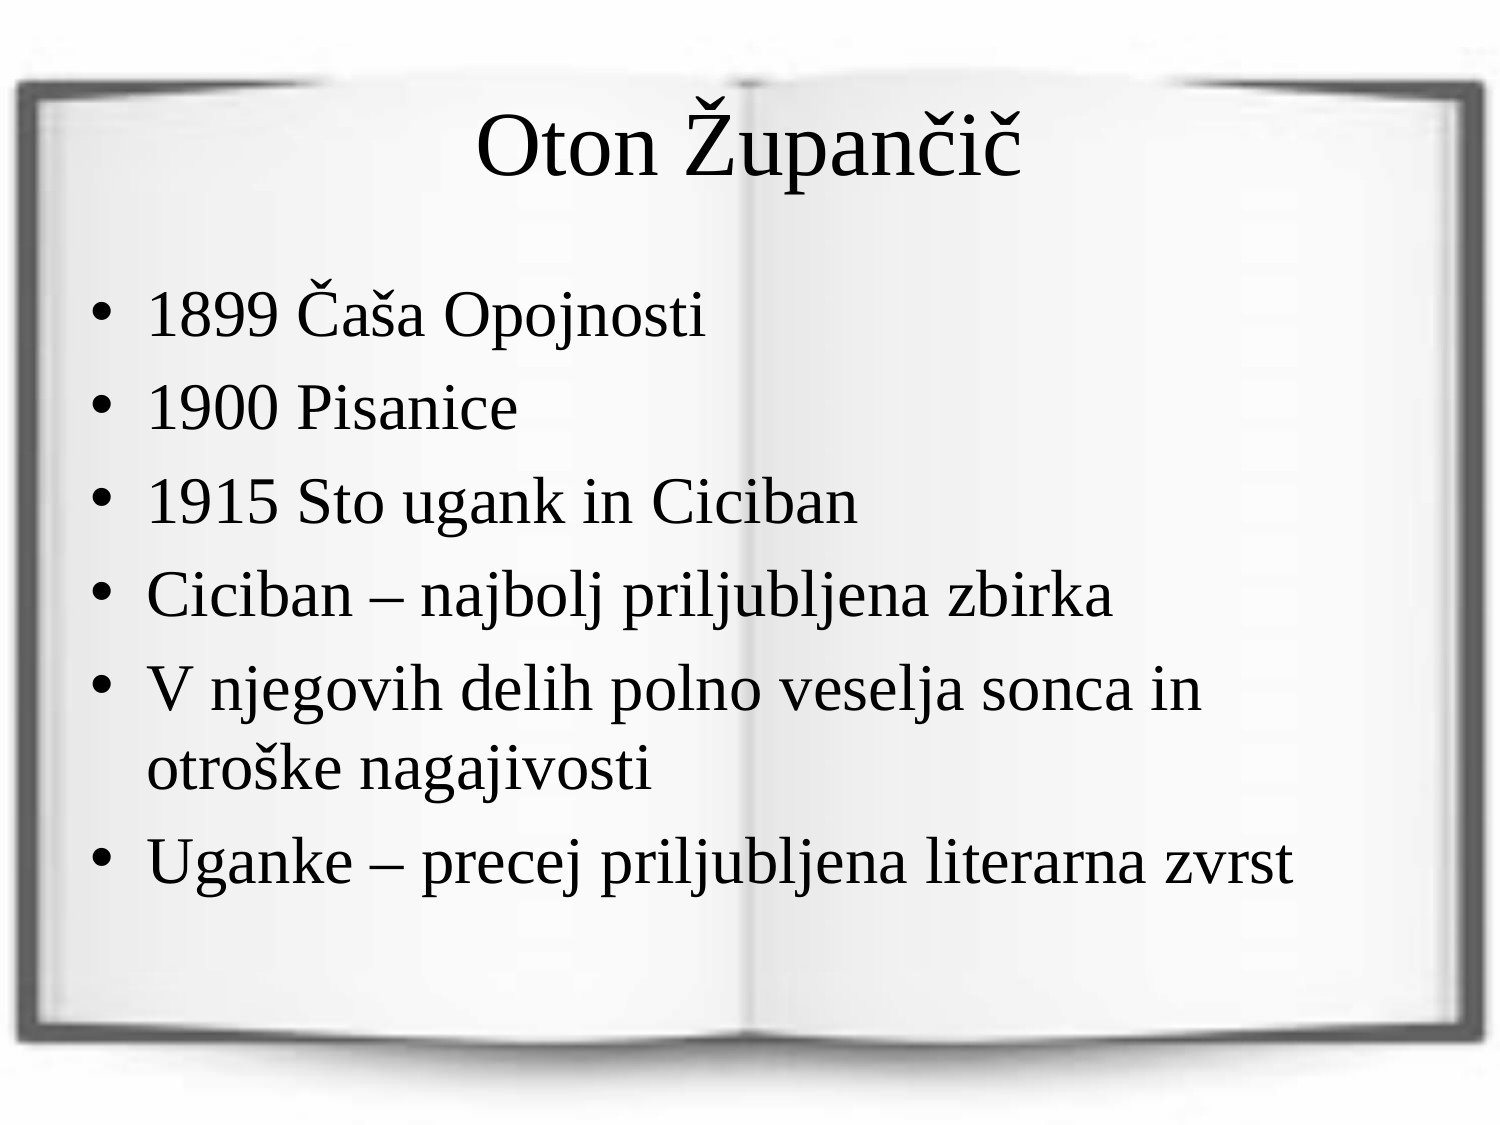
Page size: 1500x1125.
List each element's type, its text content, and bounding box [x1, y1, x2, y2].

title Oton Župančič [75, 45, 1425, 233]
picture [0, 0, 1500, 1125]
list 1899 Čaša Opojnosti 1900 Pisanice 1915 Sto ugank in Ciciban Ciciban – najbolj priljubljena zbirka V njegovih delih polno veselja sonca in otroške nagajivosti Uganke – precej priljubljena literarna zvrst [75, 262, 1425, 1005]
